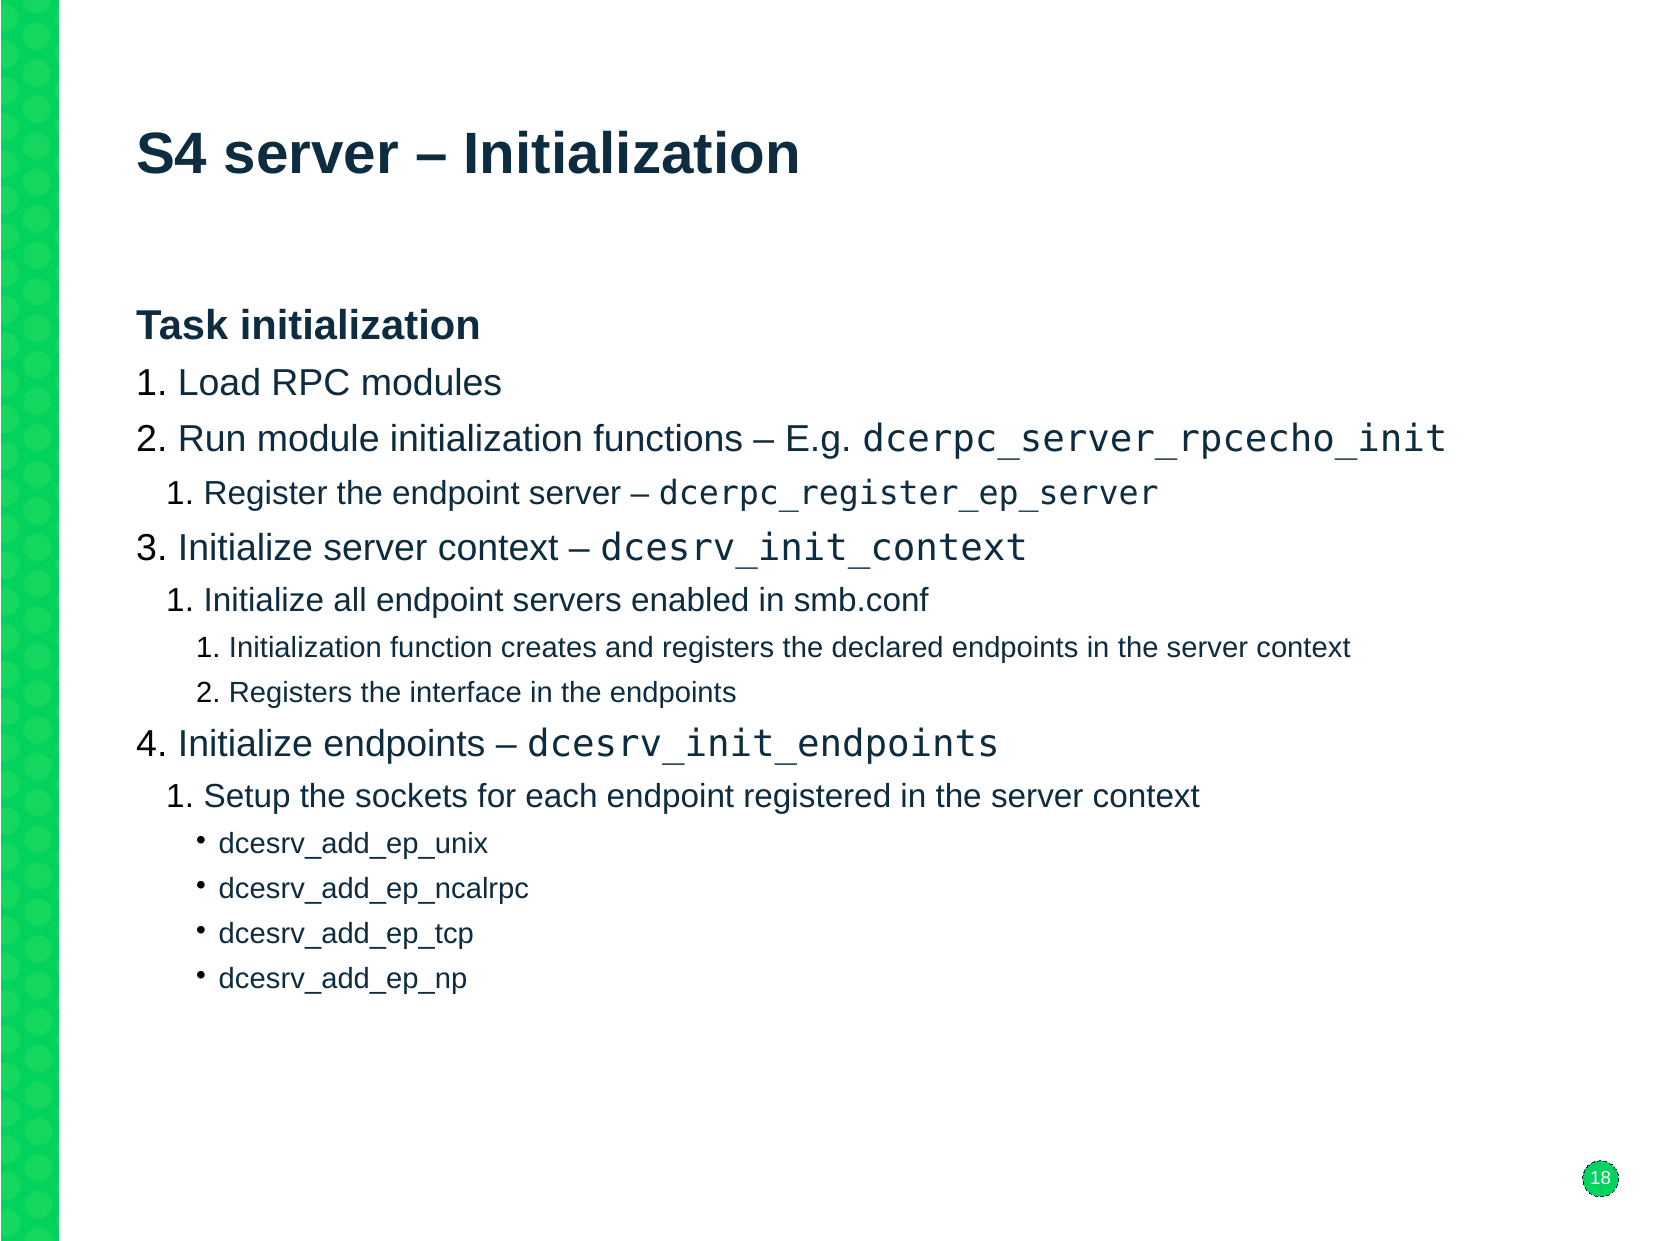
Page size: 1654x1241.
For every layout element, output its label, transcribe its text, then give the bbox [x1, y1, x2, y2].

list Task initialization Load RPC modules Run module initialization functions – E.g. dcerpc_server_rpcecho_init Register the endpoint server – dcerpc_register_ep_server Initialize server context – dcesrv_init_context Initialize all endpoint servers enabled in smb.conf Initialization function creates and registers the declared endpoints in the server context Registers the interface in the endpoints Initialize endpoints – dcesrv_init_endpoints Setup the sockets for each endpoint registered in the server context dcesrv_add_ep_unix dcesrv_add_ep_ncalrpc dcesrv_add_ep_tcp dcesrv_add_ep_np [121, 290, 1531, 1100]
title S4 server – Initialization [121, 49, 1531, 257]
picture [1, 0, 59, 1241]
